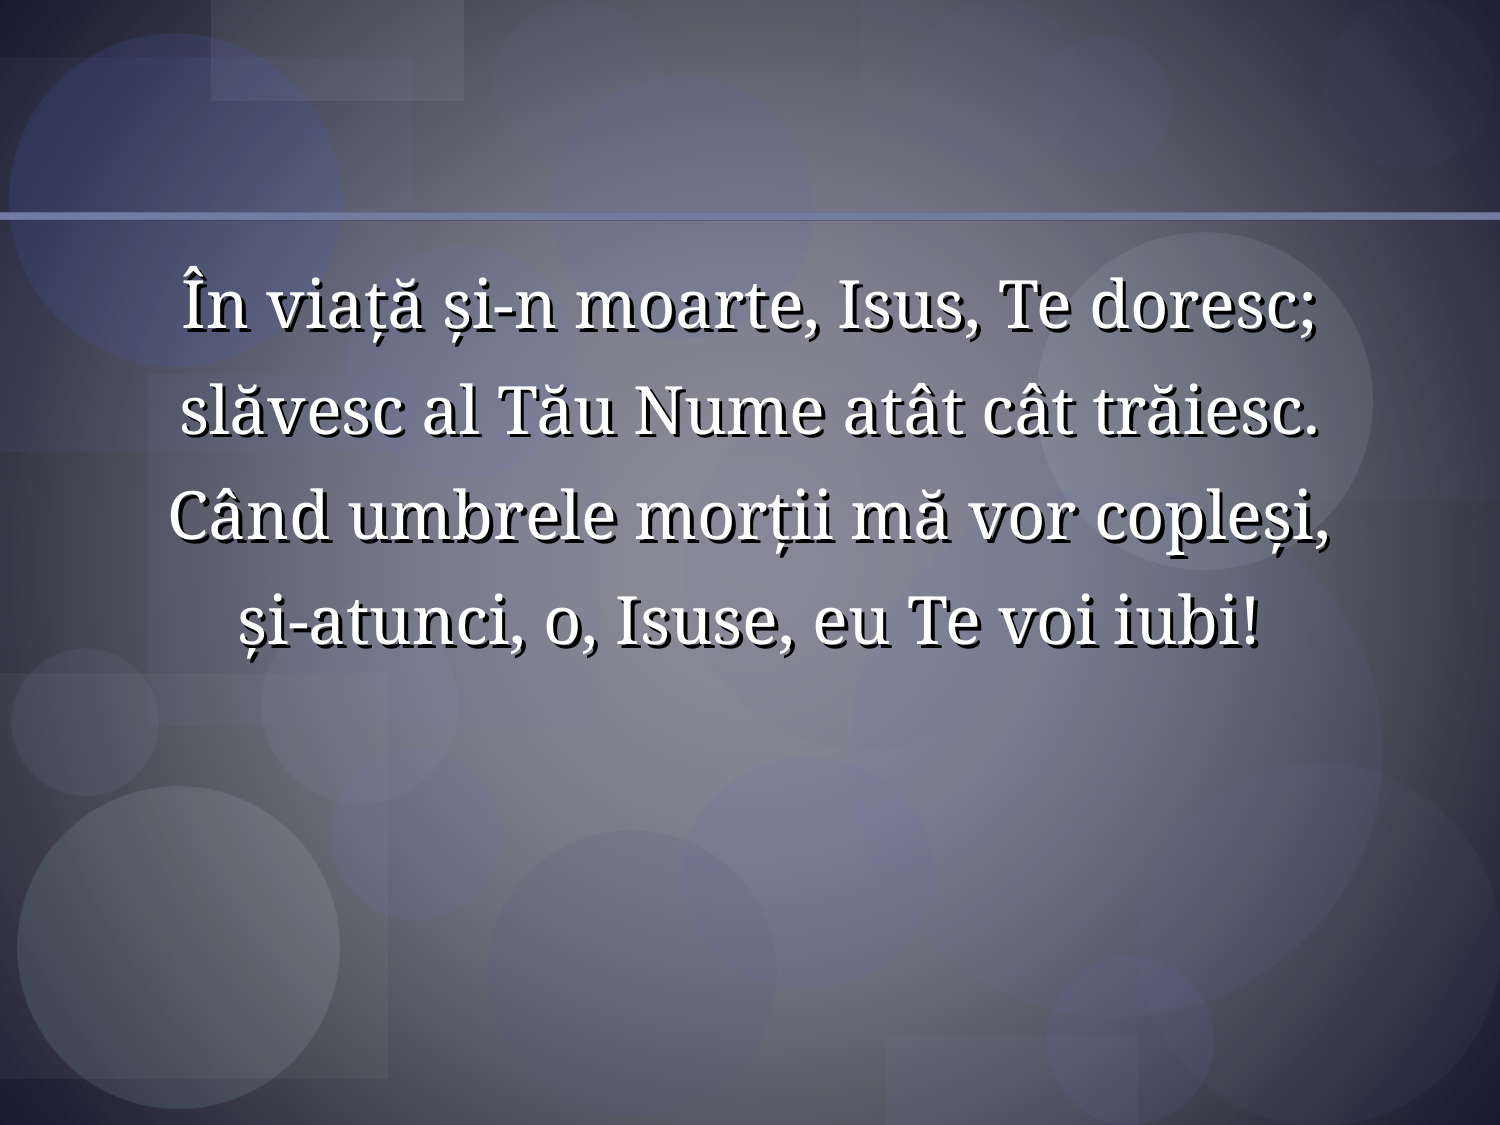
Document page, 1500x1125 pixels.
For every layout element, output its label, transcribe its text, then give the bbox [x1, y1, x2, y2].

picture [0, 0, 1500, 1125]
title [75, 25, 1426, 214]
list În viaţă şi-n moarte, Isus, Te doresc; slăvesc al Tău Nume atât cât trăiesc. Când umbrele morţii mă vor copleşi, şi-atunci, o, Isuse, eu Te voi iubi! [75, 249, 1426, 1001]
